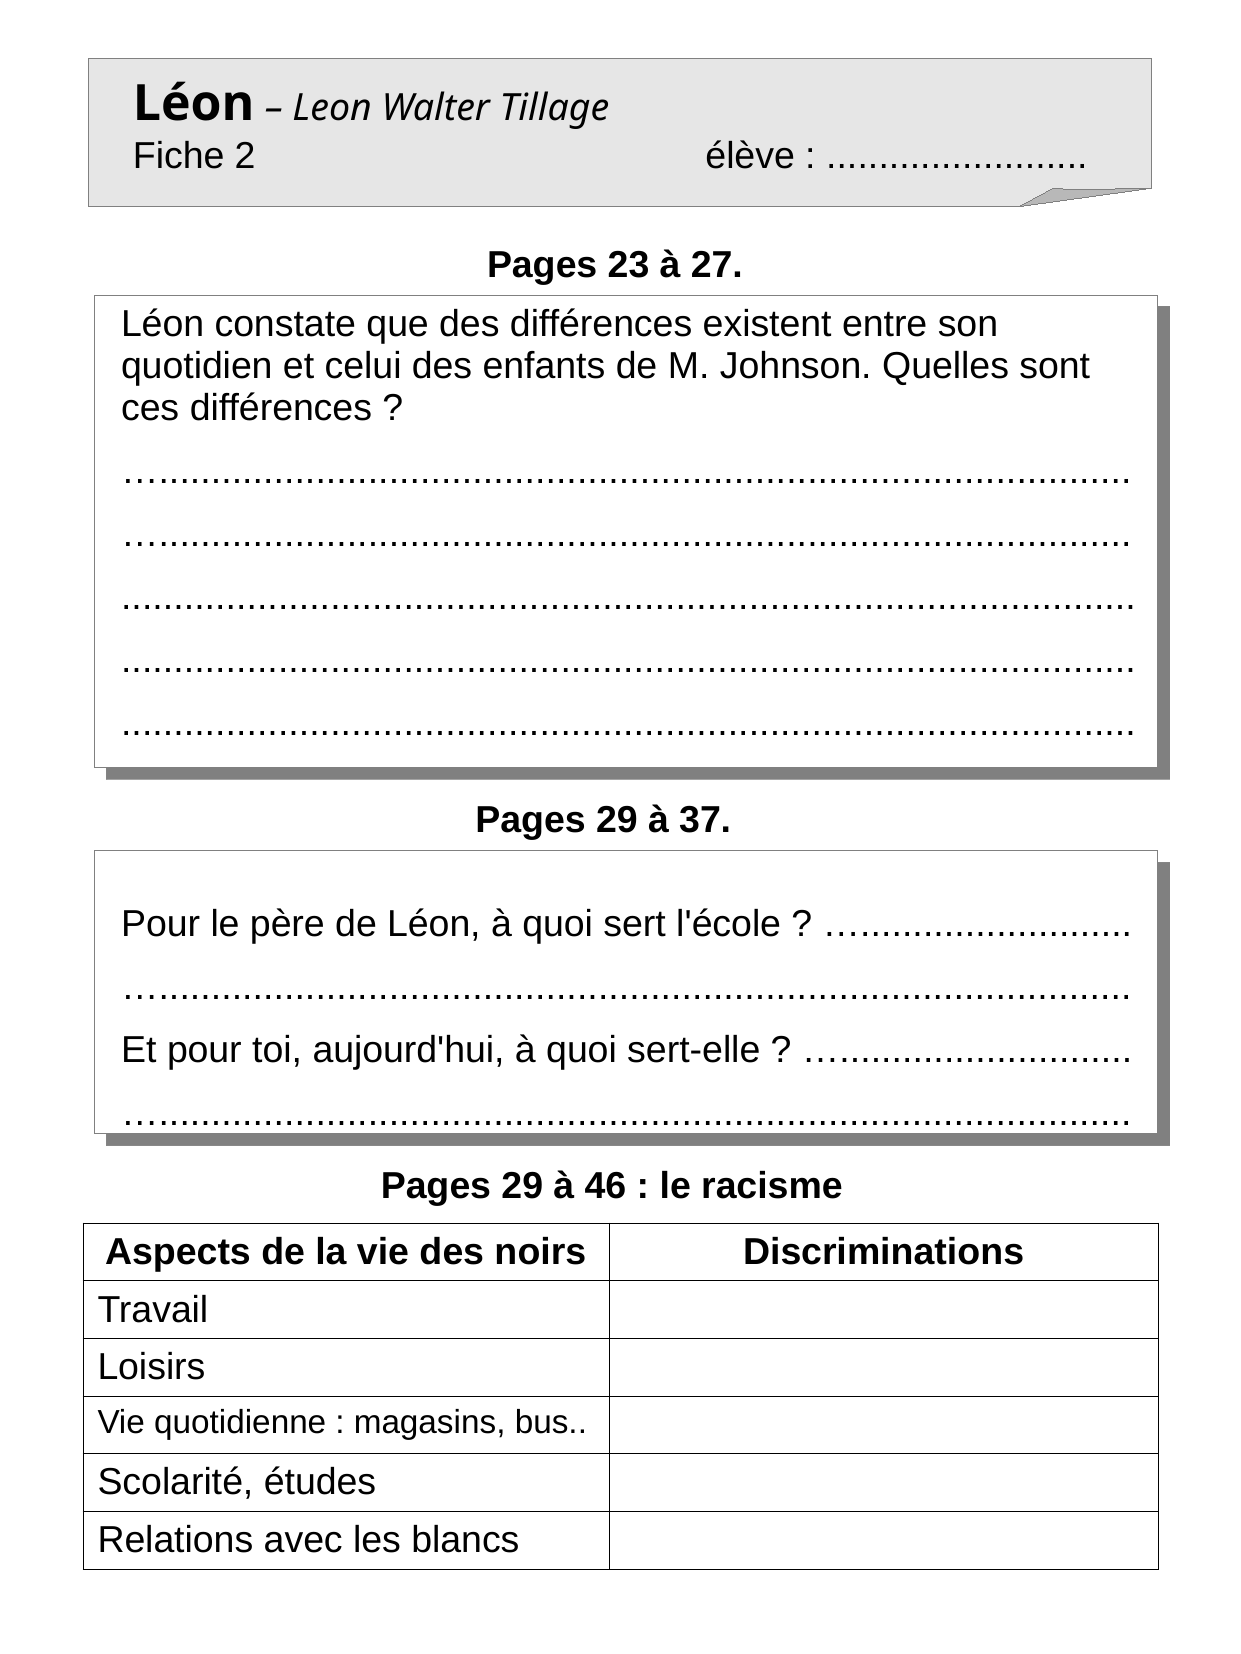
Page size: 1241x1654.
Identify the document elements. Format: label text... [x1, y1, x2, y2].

table_cell Scolarité, études [84, 1454, 609, 1511]
table_cell [610, 1454, 1158, 1511]
text_box [94, 295, 1158, 768]
text_box Pour le père de Léon, à quoi sert l'école ? ….......................... …............................................................................................. Et pour toi, aujourd'hui, à quoi sert-elle ? …............................ …............................................................................................. [106, 874, 1158, 1121]
table_cell Travail [84, 1281, 609, 1338]
text_box Léon – Leon Walter Tillage Fiche 2 élève : ......................... [118, 59, 1122, 187]
table_cell Loisirs [84, 1339, 609, 1396]
text_box [94, 850, 1158, 1134]
text_box Pages 29 à 37. [460, 791, 756, 850]
text_box Pages 23 à 27. [472, 236, 768, 295]
table_cell Vie quotidienne : magasins, bus.. [84, 1397, 609, 1453]
table_header Aspects de la vie des noirs [84, 1224, 609, 1280]
text_box Léon constate que des différences existent entre son quotidien et celui des enfants de M. Johnson. Quelles sont ces différences ? …............................................................................................. …................................................................................................................................................................................................................................................................................................................................................................................................ [106, 295, 1158, 752]
text_box Pages 29 à 46 : le racisme [366, 1157, 922, 1216]
table_header Discriminations [610, 1224, 1158, 1280]
table_cell [610, 1397, 1158, 1453]
table_cell [610, 1512, 1158, 1569]
table_cell [610, 1339, 1158, 1396]
text_box [88, 58, 1152, 207]
table_cell Relations avec les blancs [84, 1512, 609, 1569]
table_cell [610, 1281, 1158, 1338]
